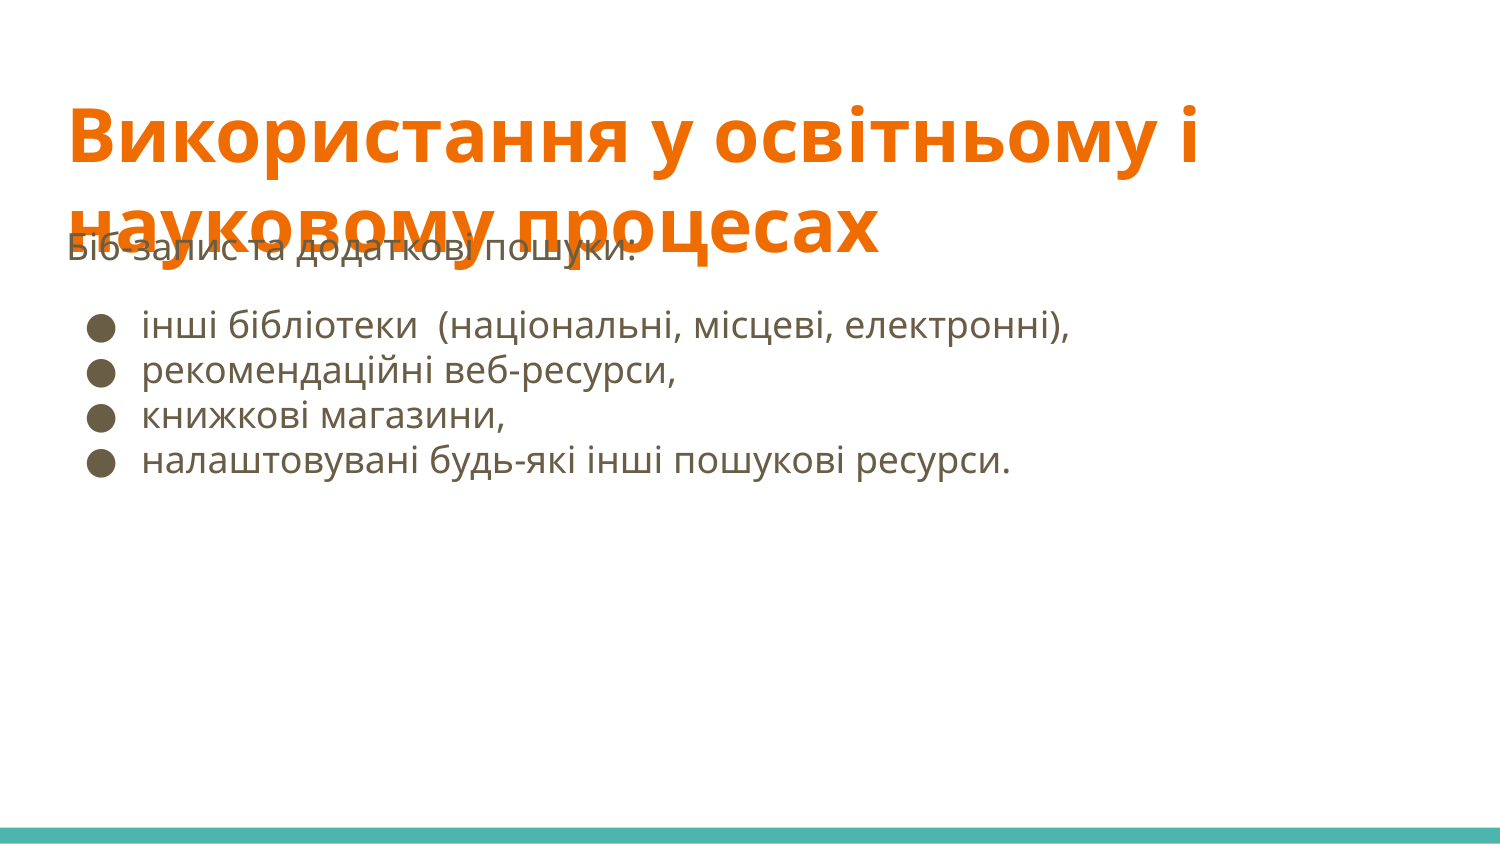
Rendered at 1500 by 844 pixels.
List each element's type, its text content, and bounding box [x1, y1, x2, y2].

list Біб-запис та додаткові пошуки: інші бібліотеки (національні, місцеві, електронні), рекомендаційні веб-ресурси, книжкові магазини, налаштовувані будь-які інші пошукові ресурси. [51, 207, 1449, 750]
title Використання у освітньому і науковому процесах [51, 72, 1449, 189]
